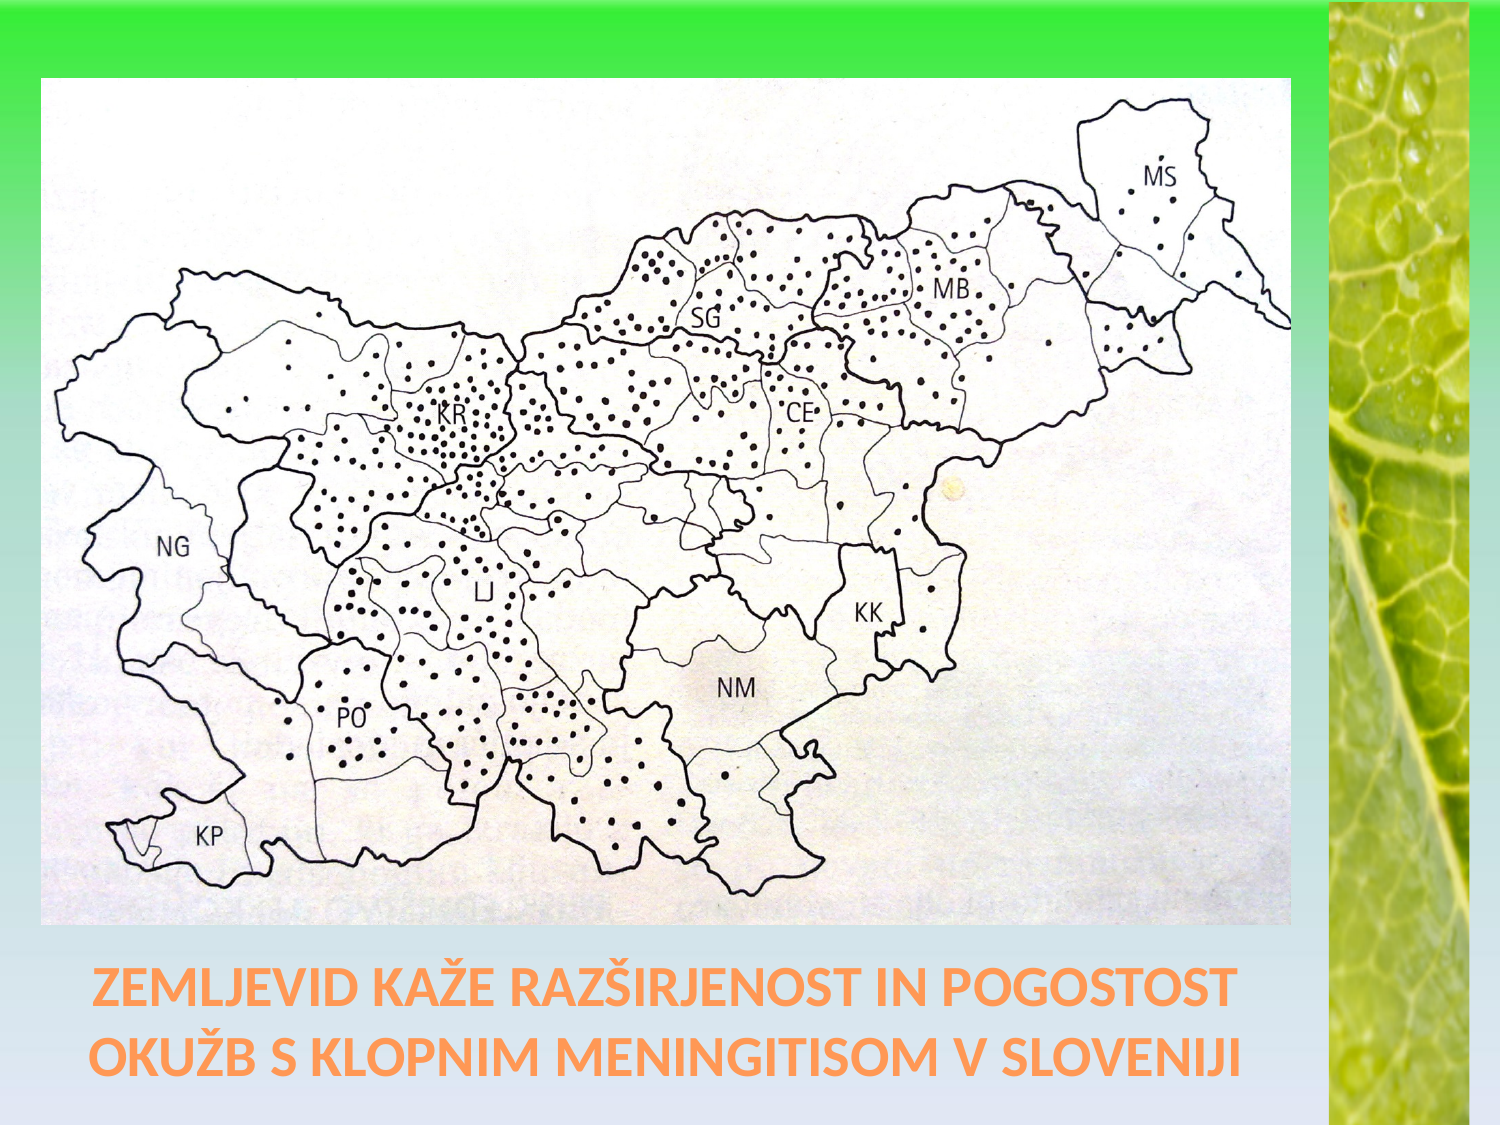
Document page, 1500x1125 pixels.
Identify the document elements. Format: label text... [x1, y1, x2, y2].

text_box ZEMLJEVID KAŽE RAZŠIRJENOST IN POGOSTOST OKUŽB S KLOPNIM MENINGITISOM V SLOVENIJI [73, 940, 1258, 1096]
picture [0, 0, 1500, 1125]
